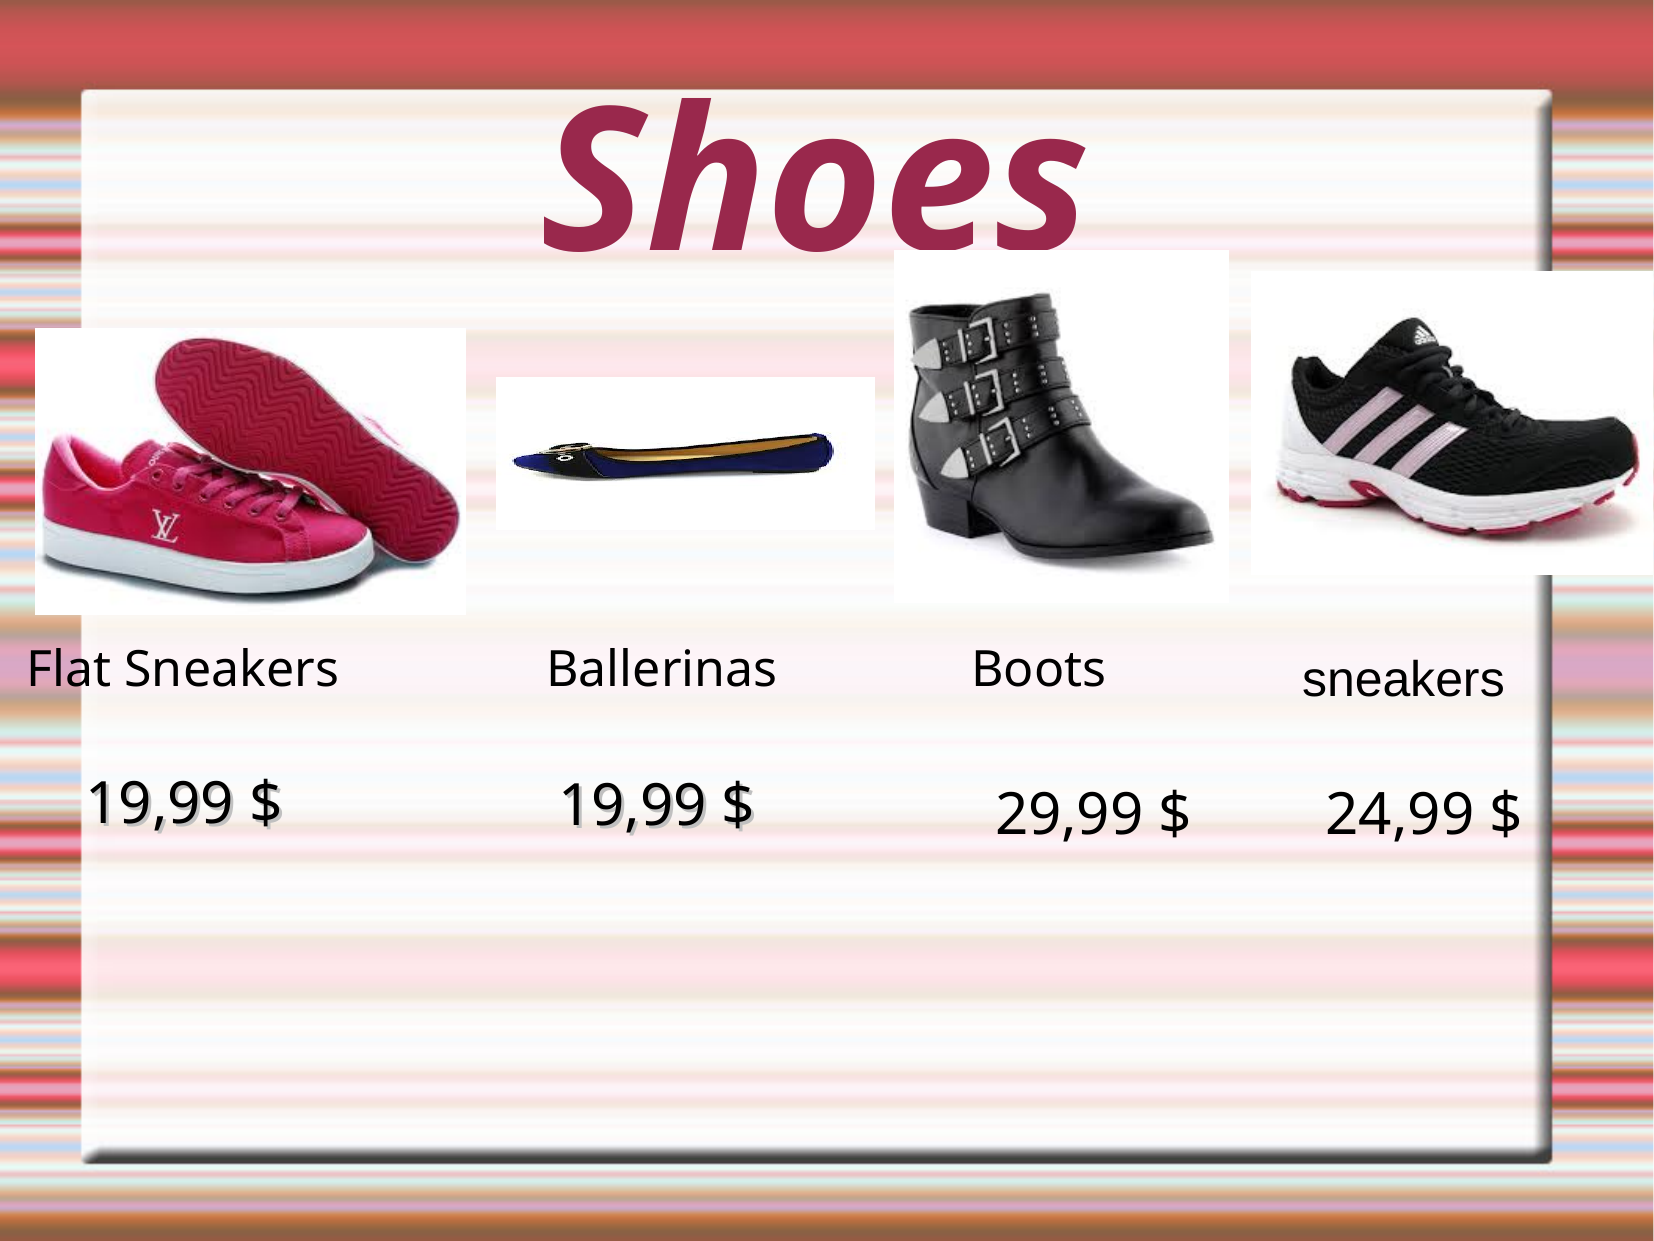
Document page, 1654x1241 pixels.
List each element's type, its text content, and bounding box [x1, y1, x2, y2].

text_box Ballerinas [531, 625, 922, 711]
text_box 29,99 $ [980, 765, 1311, 851]
text_box Flat Sneakers [11, 625, 497, 711]
text_box 19,99 $ [70, 753, 426, 839]
title Shoes [70, 54, 1560, 291]
text_box 24,99 $ [1311, 765, 1654, 851]
picture [0, 0, 1654, 1241]
text_box 19,99 $ [543, 755, 1016, 842]
text_box sneakers [1287, 644, 1654, 715]
text_box Boots [956, 625, 1241, 711]
